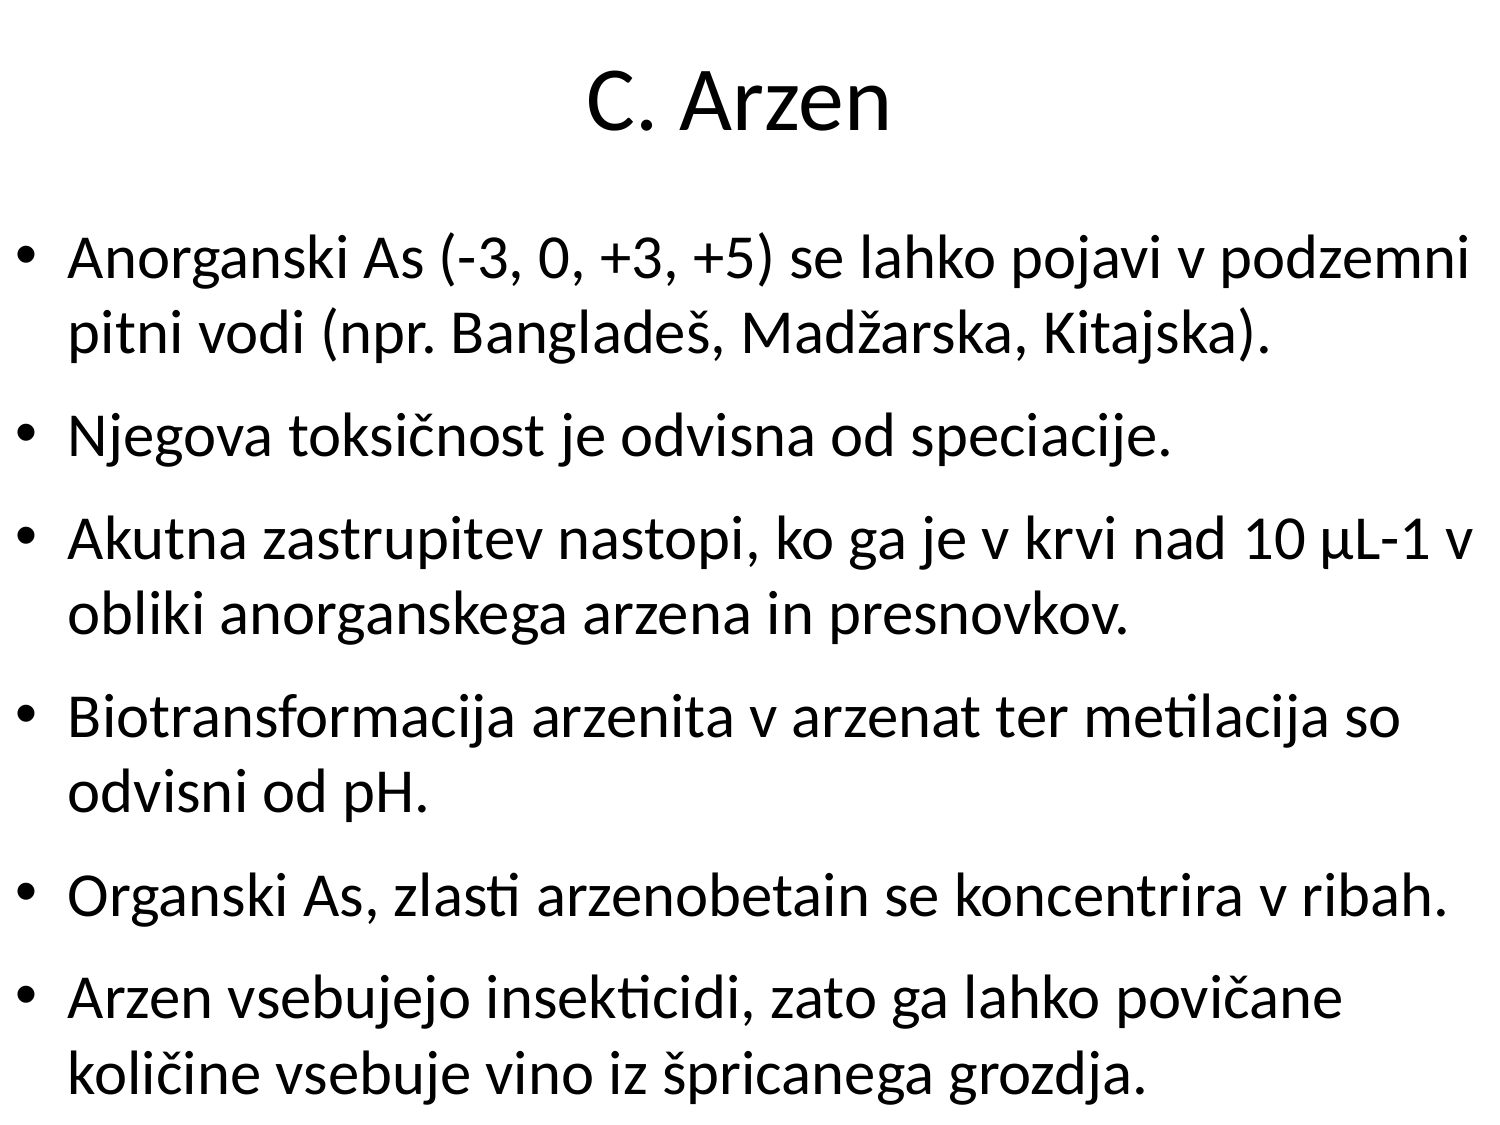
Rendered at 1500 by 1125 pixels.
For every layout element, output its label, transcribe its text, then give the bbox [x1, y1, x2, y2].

title C. Arzen [64, 0, 1415, 188]
list Anorganski As (-3, 0, +3, +5) se lahko pojavi v podzemni pitni vodi (npr. Bangladeš, Madžarska, Kitajska). Njegova toksičnost je odvisna od speciacije. Akutna zastrupitev nastopi, ko ga je v krvi nad 10 μL-1 v obliki anorganskega arzena in presnovkov. Biotransformacija arzenita v arzenat ter metilacija so odvisni od pH. Organski As, zlasti arzenobetain se koncentrira v ribah. Arzen vsebujejo insekticidi, zato ga lahko povičane količine vsebuje vino iz špricanega grozdja. [0, 208, 1500, 1125]
